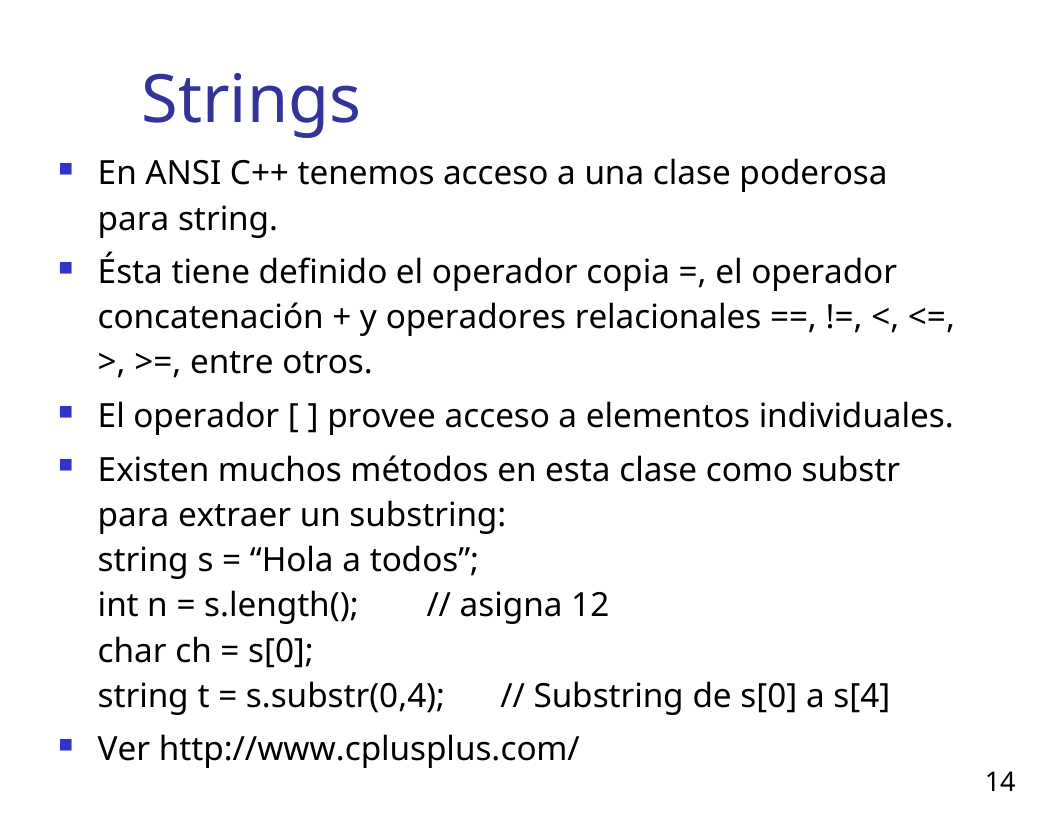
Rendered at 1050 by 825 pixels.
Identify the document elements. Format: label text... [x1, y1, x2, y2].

list En ANSI C++ tenemos acceso a una clase poderosa para string. Ésta tiene definido el operador copia =, el operador concatenación + y operadores relacionales ==, !=, <, <=, >, >=, entre otros. El operador [ ] provee acceso a elementos individuales. Existen muchos métodos en esta clase como substr para extraer un substring: string s = “Hola a todos”; int n = s.length(); // asigna 12 char ch = s[0]; string t = s.substr(0,4); // Substring de s[0] a s[4] Ver http://www.cplusplus.com/ [47, 143, 976, 704]
title Strings [131, 27, 1026, 148]
